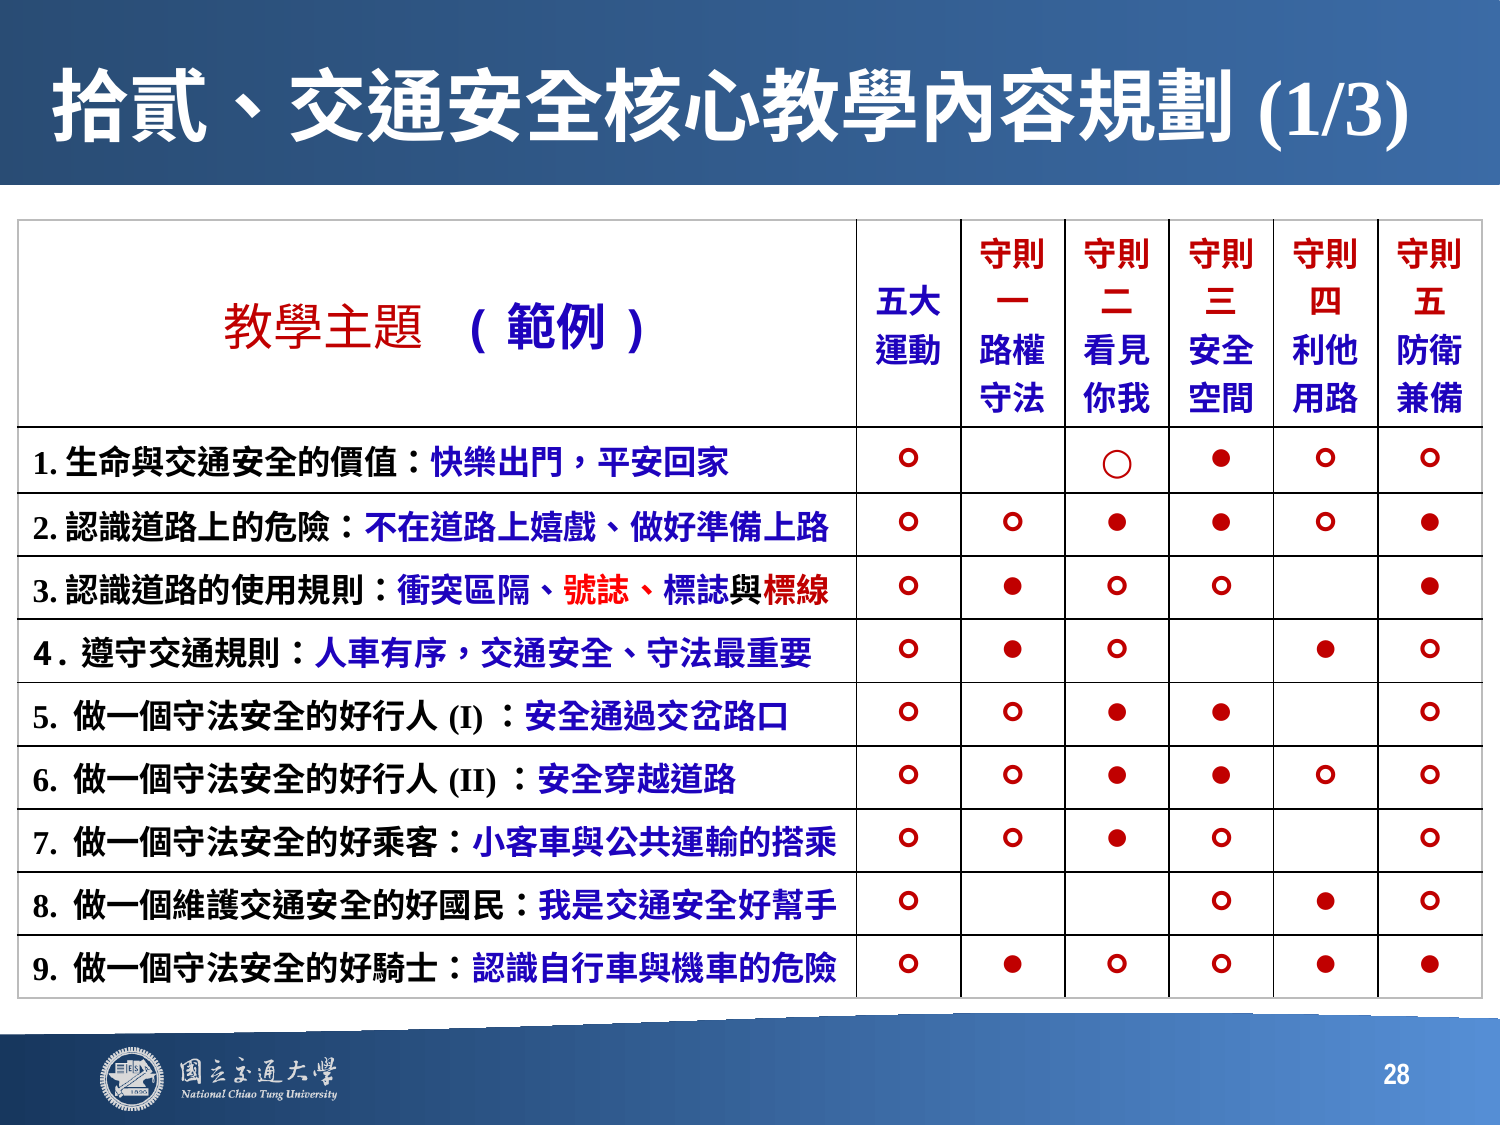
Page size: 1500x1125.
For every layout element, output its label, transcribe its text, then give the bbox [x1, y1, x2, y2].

table_cell ○ [1066, 557, 1168, 618]
table_cell 8. 做一個維護交通安全的好國民：我是交通安全好幫手 [19, 873, 856, 934]
table_cell [1274, 810, 1377, 871]
table_cell [1274, 557, 1377, 618]
table_cell ○ [857, 683, 960, 745]
table_header 守則一 路權 守法 [962, 221, 1064, 426]
table_cell ○ [1274, 428, 1377, 492]
table_cell ○ [1066, 936, 1168, 997]
table_cell ● [1170, 683, 1273, 745]
table_cell ○ [962, 810, 1064, 871]
table_cell ● [1170, 428, 1273, 492]
table_cell [1274, 683, 1377, 745]
table_cell [1170, 620, 1273, 682]
table_cell ○ [1170, 810, 1273, 871]
table_cell ○ [857, 494, 960, 555]
table_cell ○ [962, 494, 1064, 555]
table_cell ● [1379, 557, 1481, 618]
table_cell ○ [857, 557, 960, 618]
table_cell ● [1066, 683, 1168, 745]
title 拾貳、交通安全核心教學內容規劃(1/3) [35, 31, 1483, 171]
table_header 守則三 安全空間 [1170, 221, 1273, 426]
table_cell 7. 做一個守法安全的好乘客：小客車與公共運輸的搭乘 [19, 810, 856, 871]
table_cell ○ [1170, 936, 1273, 997]
table_cell ○ [1170, 873, 1273, 934]
table_cell ● [1066, 747, 1168, 808]
table_cell ● [1066, 494, 1168, 555]
table_cell ● [1274, 936, 1377, 997]
table_header 教學主題 (範例) [19, 221, 856, 426]
table_cell [962, 428, 1064, 492]
table_cell ○ [962, 747, 1064, 808]
table_cell ○ [1379, 620, 1481, 682]
table_cell ○ [962, 683, 1064, 745]
table_cell 9. 做一個守法安全的好騎士：認識自行車與機車的危險 [19, 936, 856, 997]
table_cell ● [1170, 494, 1273, 555]
slide_number <編號> [1074, 1042, 1425, 1103]
table_cell 6. 做一個守法安全的好行人(II)：安全穿越道路 [19, 747, 856, 808]
table_cell ○ [1170, 557, 1273, 618]
table_cell [962, 873, 1064, 934]
table_cell ● [1274, 873, 1377, 934]
table_cell ○ [857, 428, 960, 492]
table_cell ○ [1066, 620, 1168, 682]
table_cell ● [962, 936, 1064, 997]
table_cell ● [962, 557, 1064, 618]
table_cell ○ [857, 620, 960, 682]
table_cell 4.遵守交通規則：人車有序，交通安全、守法最重要 [19, 620, 856, 682]
table_header 守則 二 看見你我 [1066, 221, 1168, 426]
table_header 守則四 利他用路 [1274, 221, 1377, 426]
table_cell 1.生命與交通安全的價值：快樂出門，平安回家 [19, 428, 856, 492]
table_cell ● [1066, 810, 1168, 871]
table_cell ○ [1379, 873, 1481, 934]
table_header 五大 運動 [857, 221, 960, 426]
table_cell 5. 做一個守法安全的好行人(I)：安全通過交岔路口 [19, 683, 856, 745]
table_cell ○ [1379, 810, 1481, 871]
table_cell ○ [1379, 428, 1481, 492]
table_cell ○ [1379, 747, 1481, 808]
table_cell 2.認識道路上的危險：不在道路上嬉戲、做好準備上路 [19, 494, 856, 555]
table_cell ● [1274, 620, 1377, 682]
table_cell 3.認識道路的使用規則：衝突區隔、號誌、標誌與標線 [19, 557, 856, 618]
table_cell ● [1379, 936, 1481, 997]
table_cell ● [1379, 494, 1481, 555]
table_cell ○ [857, 936, 960, 997]
table_cell ● [1170, 747, 1273, 808]
table_cell ○ [857, 873, 960, 934]
table_cell ● [962, 620, 1064, 682]
table_cell ○ [857, 810, 960, 871]
table_cell ○ [1066, 428, 1168, 492]
table_cell [1066, 873, 1168, 934]
table_header 守則五 防衛兼備 [1379, 221, 1481, 426]
table_cell ○ [1274, 494, 1377, 555]
table_cell ○ [1379, 683, 1481, 745]
table_cell ○ [857, 747, 960, 808]
table_cell ○ [1274, 747, 1377, 808]
